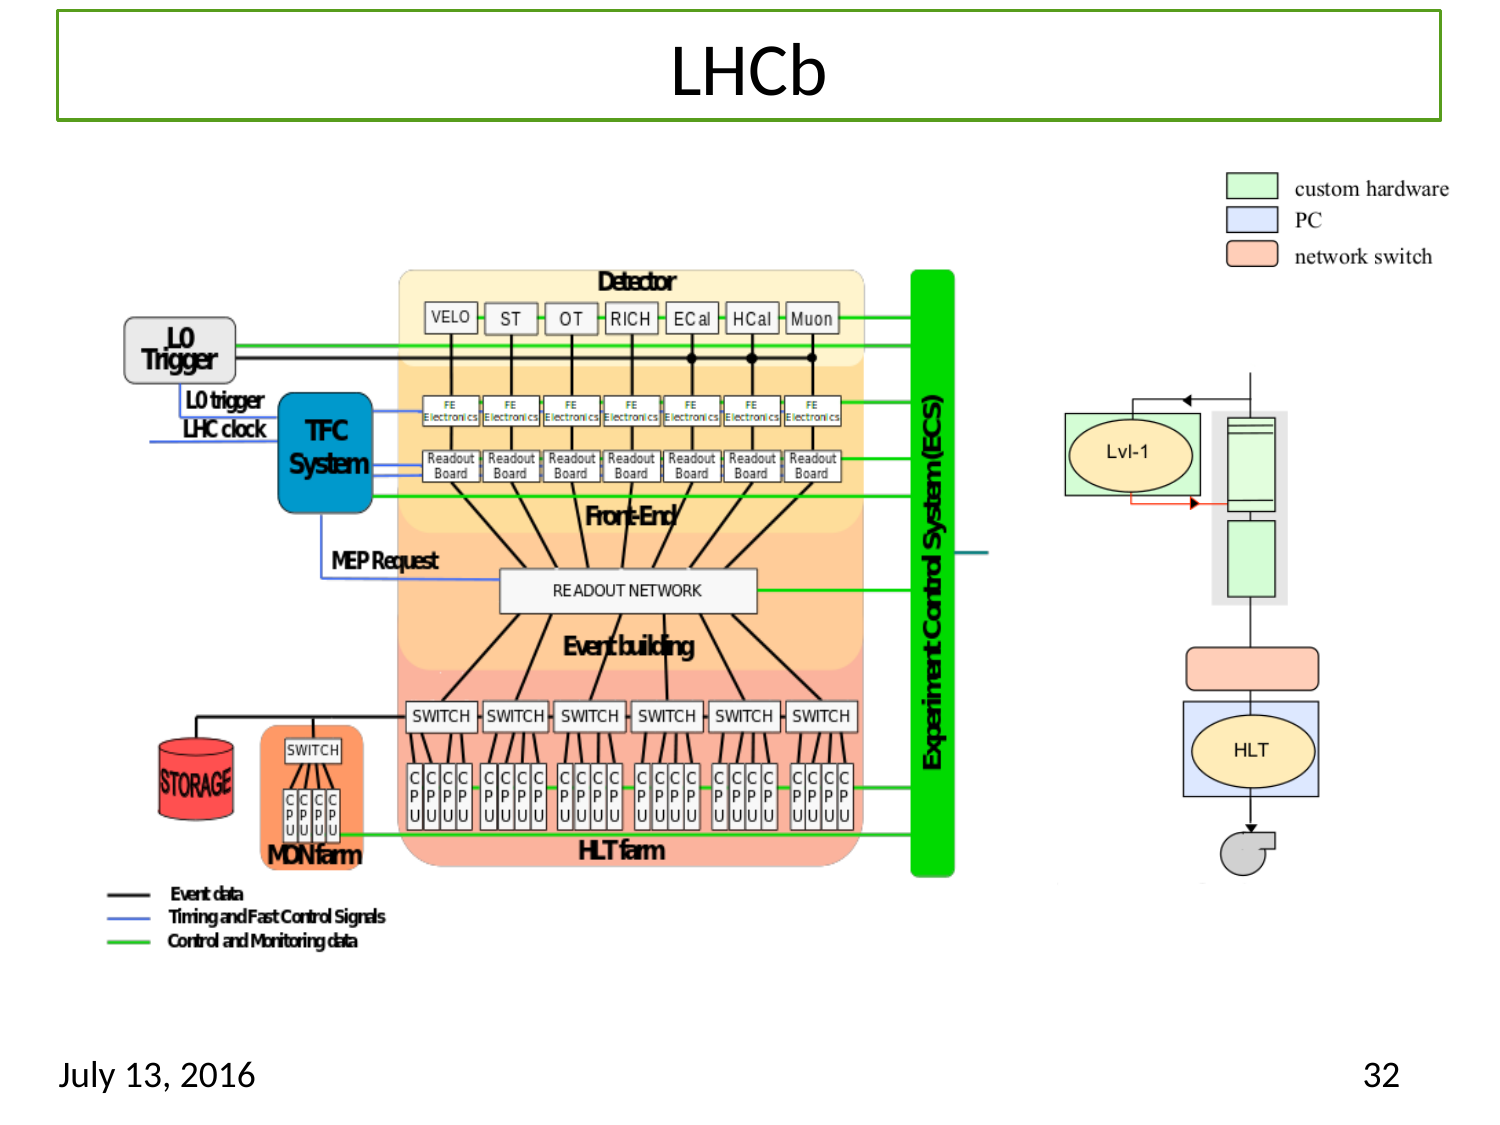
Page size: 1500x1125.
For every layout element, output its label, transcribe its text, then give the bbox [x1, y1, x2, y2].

title LHCb [57, 10, 1441, 121]
picture [78, 238, 1014, 987]
picture [1217, 162, 1453, 284]
picture [1057, 359, 1342, 893]
